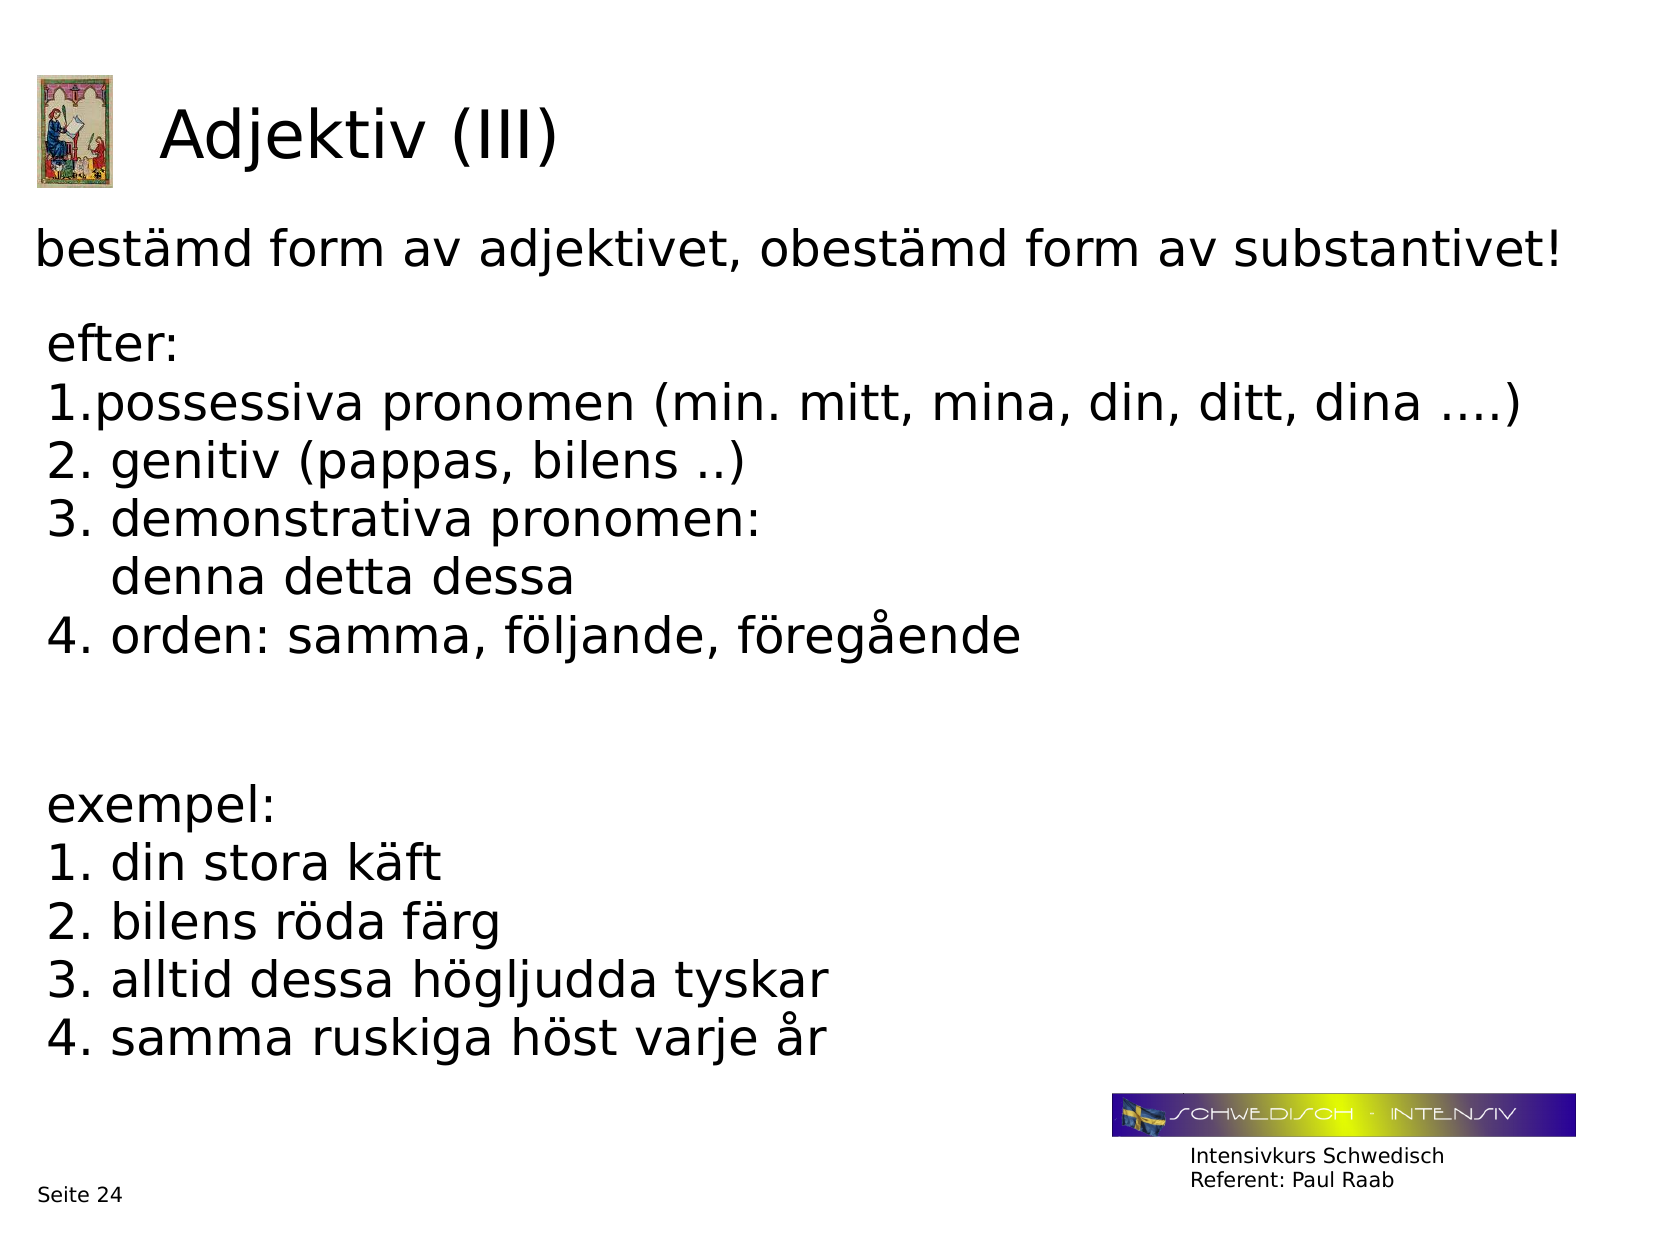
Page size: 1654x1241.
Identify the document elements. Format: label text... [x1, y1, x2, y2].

picture [37, 75, 113, 188]
text_box bestämd form av adjektivet, obestämd form av substantivet! [19, 213, 1625, 287]
text_box Adjektiv (III) [144, 88, 601, 182]
text_box exempel: 1. din stora käft 2. bilens röda färg 3. alltid dessa högljudda tyskar 4. samma ruskiga höst varje år [31, 768, 1637, 1075]
picture [1112, 1093, 1576, 1137]
text_box efter: 1.possessiva pronomen (min. mitt, mina, din, ditt, dina ....) 2. genitiv (pappas, bilens ..) 3. demonstrativa pronomen: denna detta dessa 4. orden: samma, följande, föregående [31, 308, 1637, 673]
